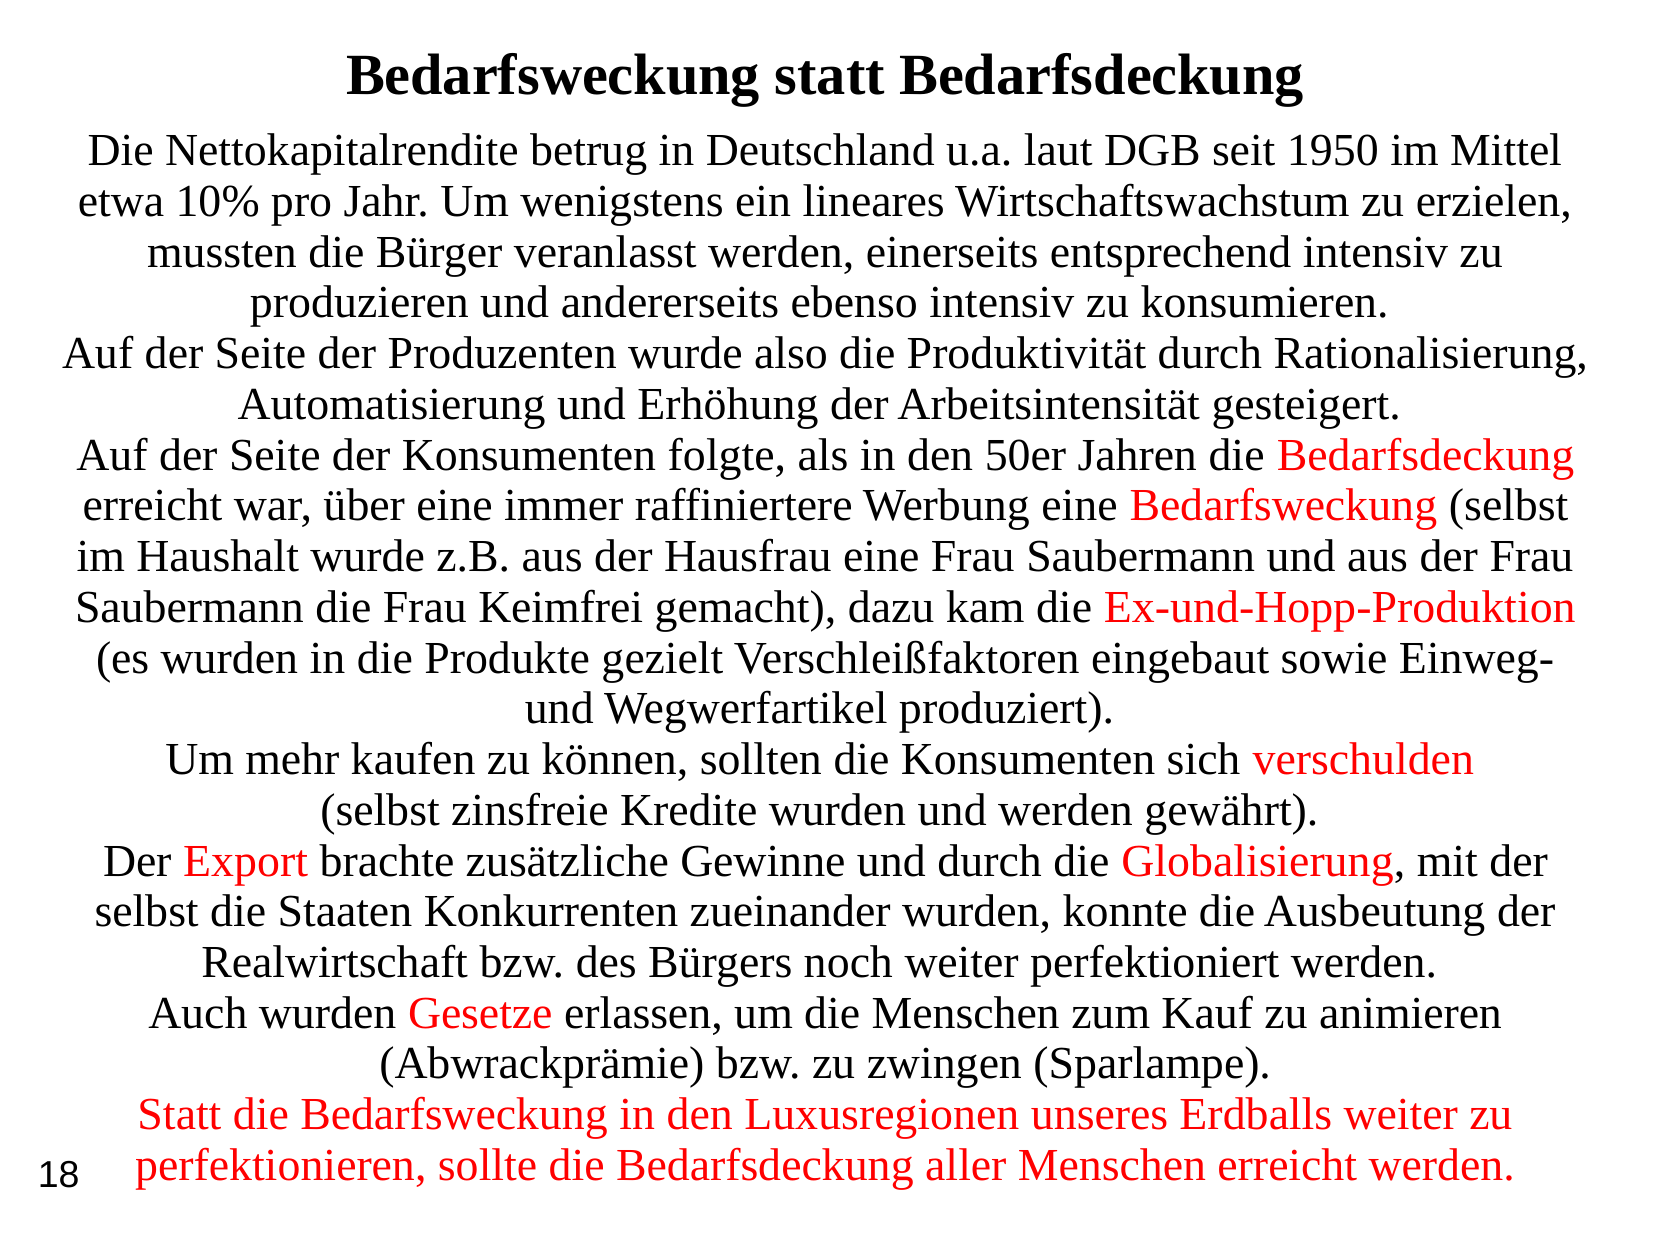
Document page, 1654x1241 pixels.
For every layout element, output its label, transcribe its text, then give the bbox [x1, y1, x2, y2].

text_box <Nummer> [23, 1146, 241, 1217]
text_box Bedarfsweckung statt Bedarfsdeckung Die Nettokapitalrendite betrug in Deutschland u.a. laut DGB seit 1950 im Mittel etwa 10% pro Jahr. Um wenigstens ein lineares Wirtschaftswachstum zu erzielen, mussten die Bürger veranlasst werden, einerseits entsprechend intensiv zu produzieren und andererseits ebenso intensiv zu konsumieren. Auf der Seite der Produzenten wurde also die Produktivität durch Rationalisierung, Automatisierung und Erhöhung der Arbeitsintensität gesteigert. Auf der Seite der Konsumenten folgte, als in den 50er Jahren die Bedarfsdeckung erreicht war, über eine immer raffiniertere Werbung eine Bedarfsweckung (selbst im Haushalt wurde z.B. aus der Hausfrau eine Frau Saubermann und aus der Frau Saubermann die Frau Keimfrei gemacht), dazu kam die Ex-und-Hopp-Produktion (es wurden in die Produkte gezielt Verschleißfaktoren eingebaut sowie Einweg- und Wegwerfartikel produziert). Um mehr kaufen zu können, sollten die Konsumenten sich verschulden (selbst zinsfreie Kredite wurden und werden gewährt). Der Export brachte zusätzliche Gewinne und durch die Globalisierung, mit der selbst die Staaten Konkurrenten zueinander wurden, konnte die Ausbeutung der Realwirtschaft bzw. des Bürgers noch weiter perfektioniert werden. Auch wurden Gesetze erlassen, um die Menschen zum Kauf zu animieren (Abwrackprämie) bzw. zu zwingen (Sparlampe). Statt die Bedarfsweckung in den Luxusregionen unseres Erdballs weiter zu perfektionieren, sollte die Bedarfsdeckung aller Menschen erreicht werden. [47, 35, 1607, 1198]
